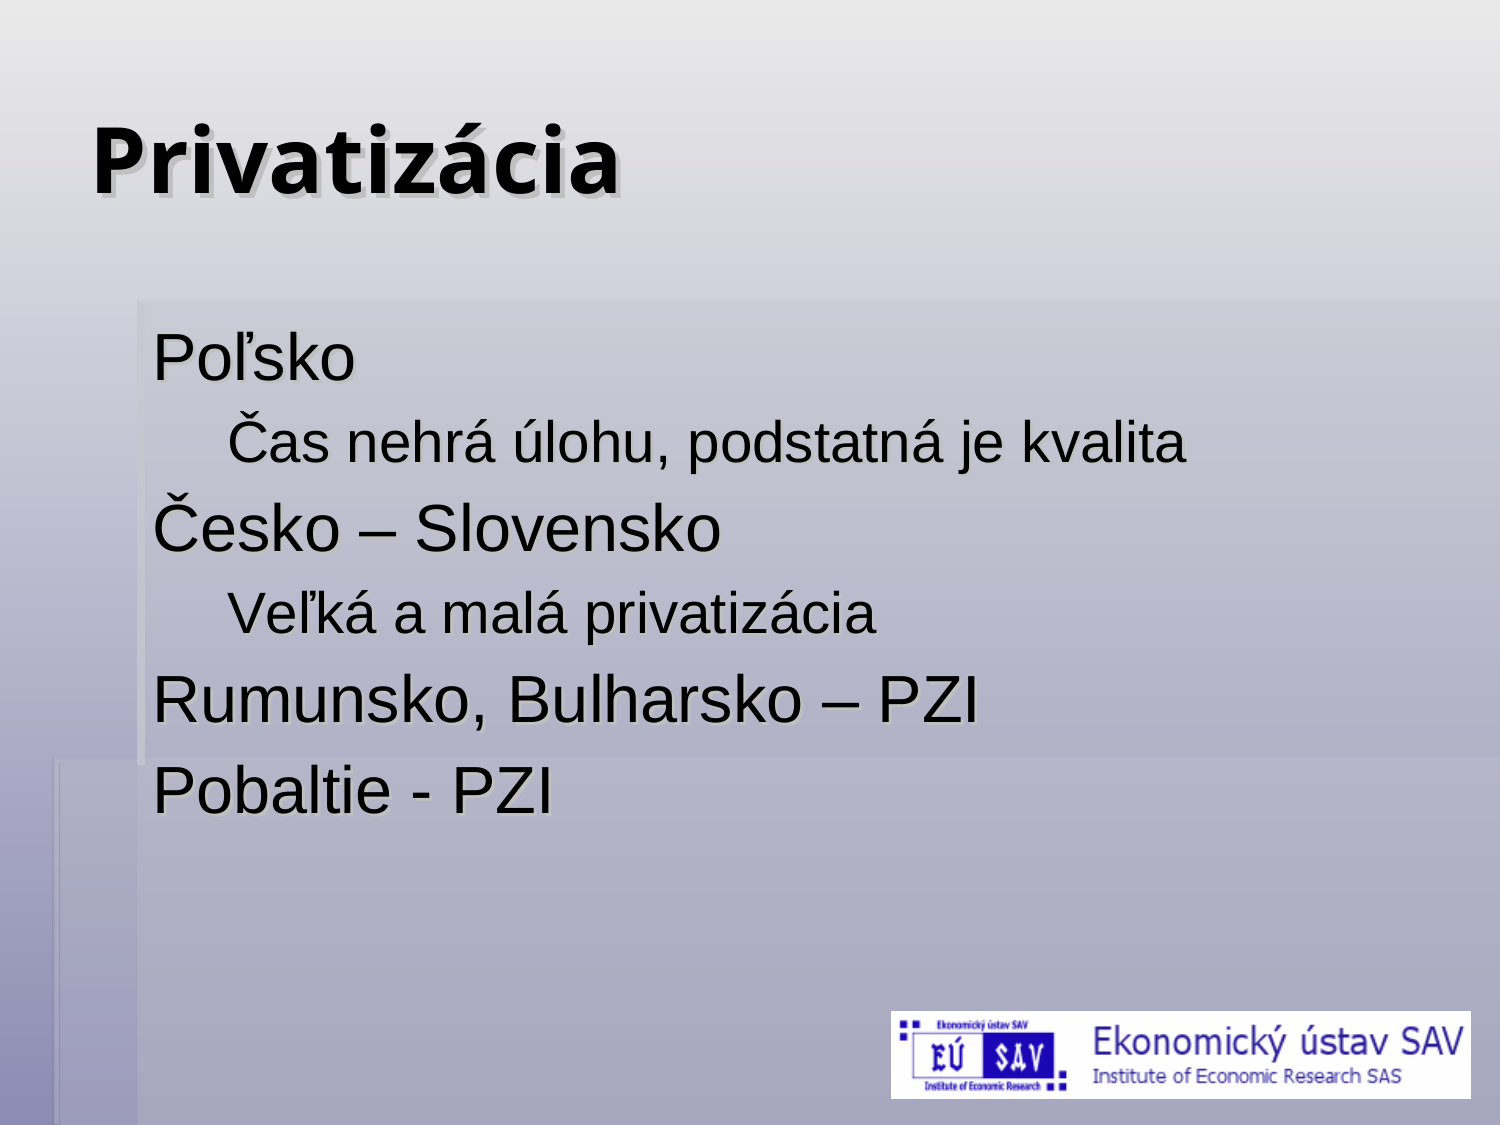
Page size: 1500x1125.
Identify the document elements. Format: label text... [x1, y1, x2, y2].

list Poľsko Čas nehrá úlohu, podstatná je kvalita Česko – Slovensko Veľká a malá privatizácia Rumunsko, Bulharsko – PZI Pobaltie - PZI [137, 312, 1451, 1000]
title Privatizácia [75, 40, 1451, 276]
picture [891, 1011, 1471, 1099]
